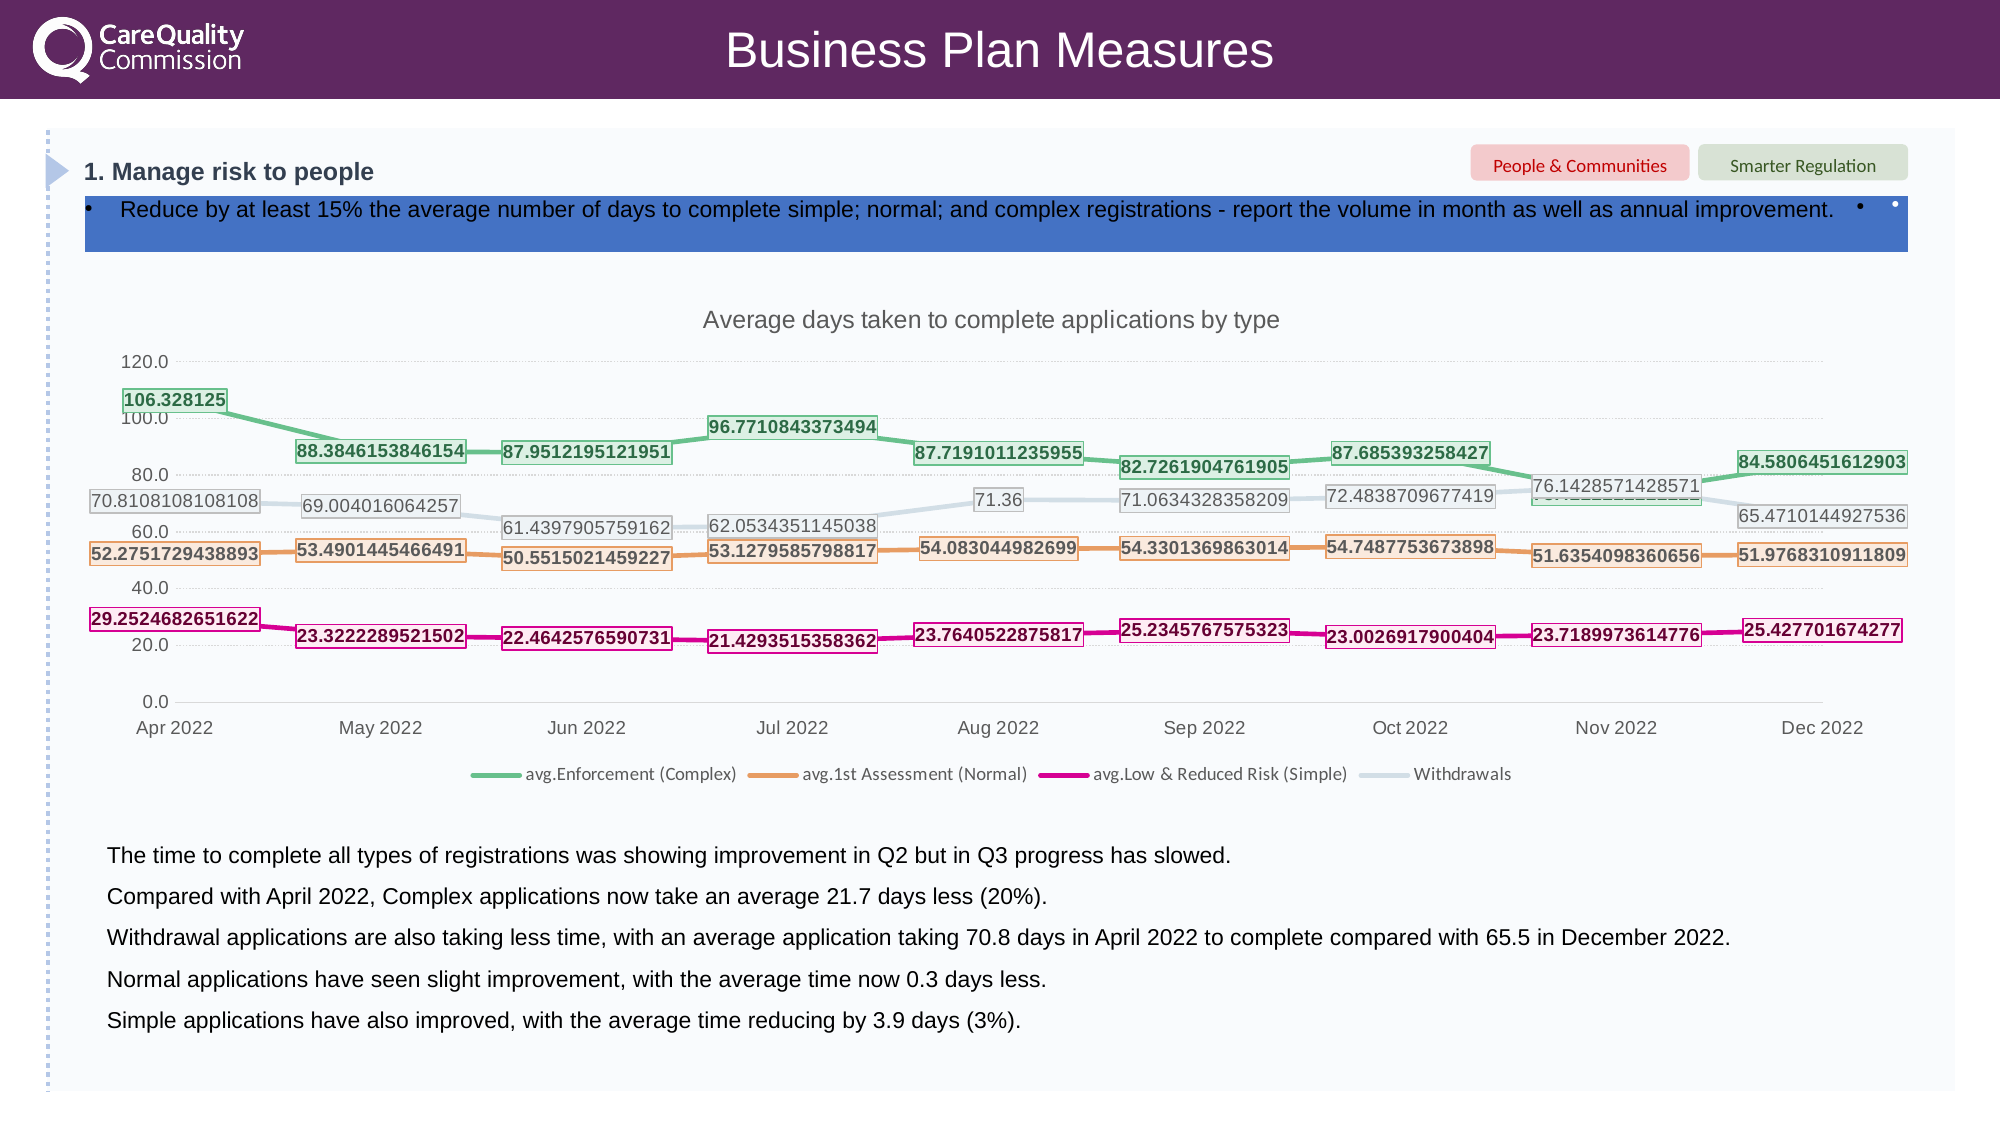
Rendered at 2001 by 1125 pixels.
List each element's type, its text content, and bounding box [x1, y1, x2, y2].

text_box 1. Manage risk to people [69, 147, 670, 194]
picture [32, 16, 245, 84]
text_box Smarter Regulation [1698, 144, 1909, 181]
text_box The time to complete all types of registrations was showing improvement in Q2 but in Q3 progress has slowed. Compared with April 2022, Complex applications now take an average 21.7 days less (20%). Withdrawal applications are also taking less time, with an average application taking 70.8 days in April 2022 to complete compared with 65.5 in December 2022. Normal applications have seen slight improvement, with the average time now 0.3 days less. Simple applications have also improved, with the average time reducing by 3.9 days (3%). [91, 819, 1952, 1038]
text_box People & Communities [1470, 144, 1690, 181]
table_header  [1848, 196, 1908, 252]
text_box [0, 0, 2000, 99]
chart [84, 280, 1909, 791]
text_box Business Plan Measures [641, 9, 1358, 86]
table_header Reduce by at least 15% the average number of days to complete simple; normal; and complex registrations - report the volume in month as well as annual improvement. [85, 196, 1848, 252]
text_box [45, 128, 1955, 1091]
